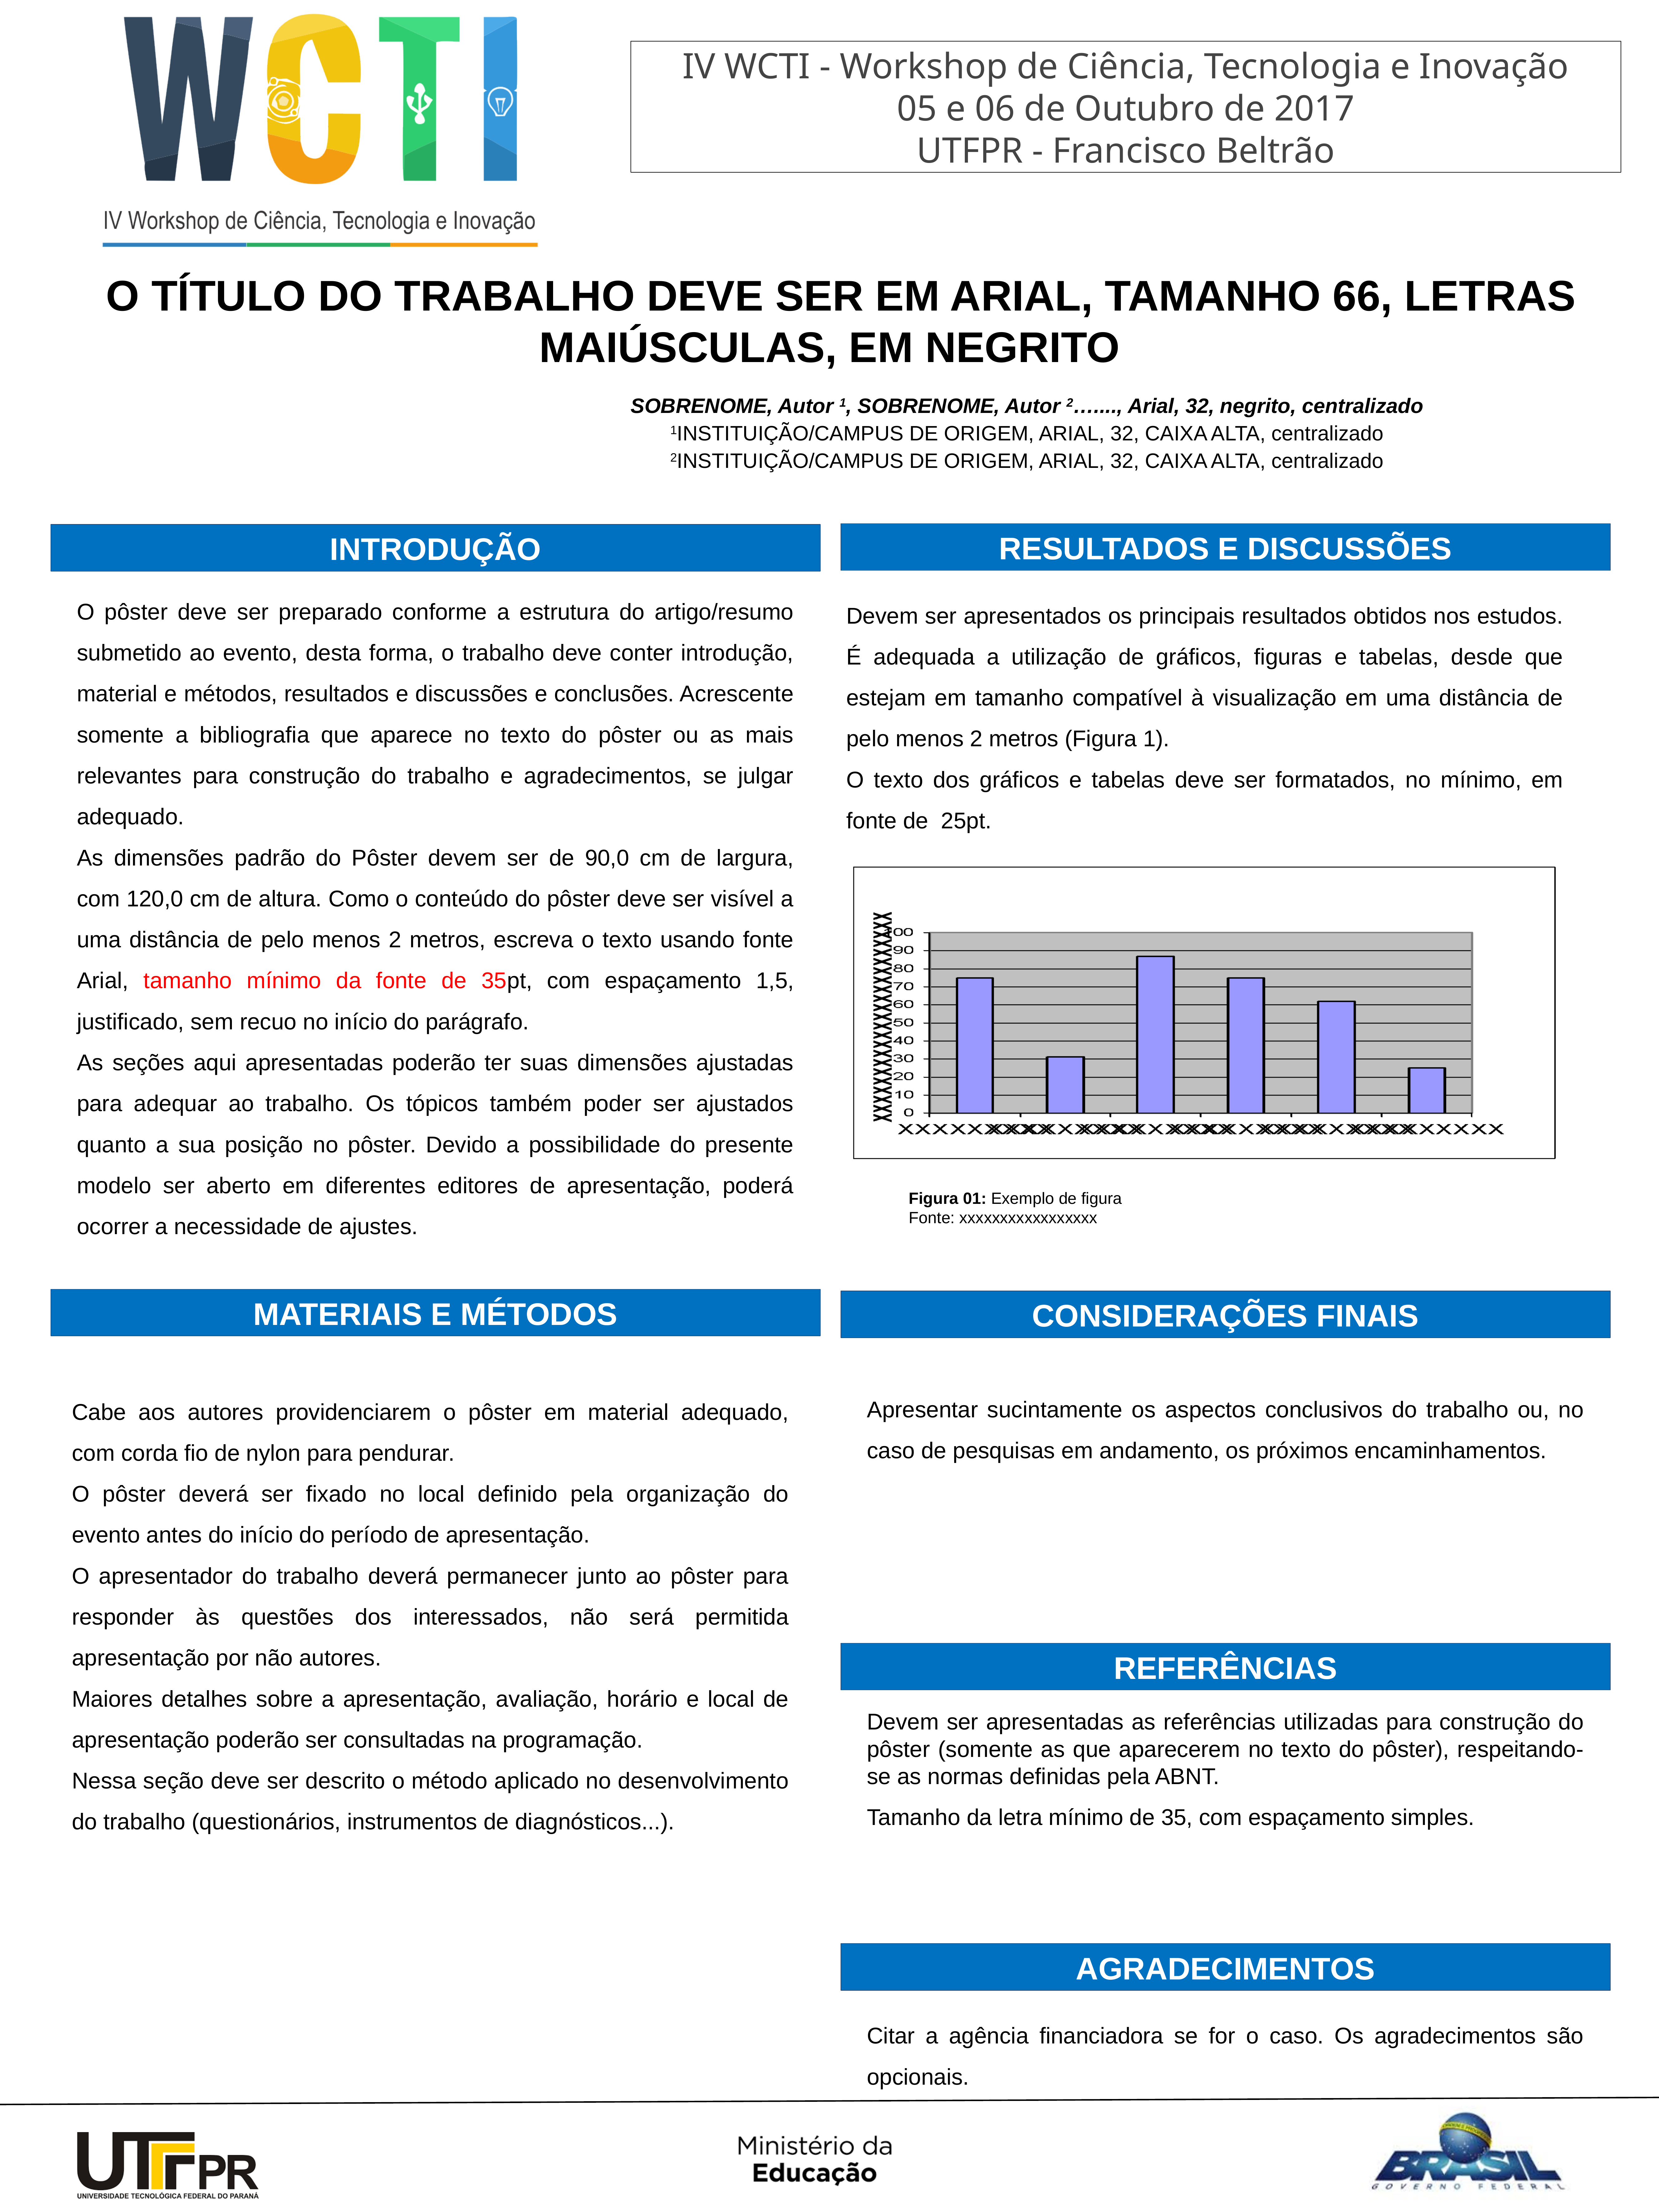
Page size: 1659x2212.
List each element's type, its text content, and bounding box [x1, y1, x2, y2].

picture [850, 865, 1560, 1160]
text_box Apresentar sucintamente os aspectos conclusivos do trabalho ou, no caso de pesquisas em andamento, os próximos encaminhamentos. [841, 1368, 1611, 1487]
text_box IV WCTI - Workshop de Ciência, Tecnologia e Inovação 05 e 06 de Outubro de 2017 UTFPR - Francisco Beltrão [631, 41, 1621, 172]
text_box O TÍTULO DO TRABALHO DEVE SER EM ARIAL, TAMANHO 66, LETRAS MAIÚSCULAS, EM NEGRITO [51, 265, 1621, 407]
picture [710, 2112, 920, 2210]
text_box CONSIDERAÇÕES FINAIS [841, 1291, 1611, 1338]
text_box REFERÊNCIAS [841, 1643, 1611, 1690]
text_box SOBRENOME, Autor 1, SOBRENOME, Autor 2…...., Arial, 32, negrito, centralizado 1INSTITUIÇÃO/CAMPUS DE ORIGEM, ARIAL, 32, CAIXA ALTA, centralizado 2INSTITUIÇÃO/CAMPUS DE ORIGEM, ARIAL, 32, CAIXA ALTA, centralizado [434, 386, 1621, 484]
text_box Figura 01: Exemplo de figura Fonte: xxxxxxxxxxxxxxxxx [904, 1184, 1615, 1231]
text_box Citar a agência financiadora se for o caso. Os agradecimentos são opcionais. [841, 1994, 1611, 2078]
picture [102, 14, 538, 247]
text_box Devem ser apresentadas as referências utilizadas para construção do pôster (somente as que aparecerem no texto do pôster), respeitando-se as normas definidas pela ABNT. Tamanho da letra mínimo de 35, com espaçamento simples. [841, 1694, 1611, 1914]
text_box O pôster deve ser preparado conforme a estrutura do artigo/resumo submetido ao evento, desta forma, o trabalho deve conter introdução, material e métodos, resultados e discussões e conclusões. Acrescente somente a bibliografia que aparece no texto do pôster ou as mais relevantes para construção do trabalho e agradecimentos, se julgar adequado. As dimensões padrão do Pôster devem ser de 90,0 cm de largura, com 120,0 cm de altura. Como o conteúdo do pôster deve ser visível a uma distância de pelo menos 2 metros, escreva o texto usando fonte Arial, tamanho mínimo da fonte de 35pt, com espaçamento 1,5, justificado, sem recuo no início do parágrafo. As seções aqui apresentadas poderão ter suas dimensões ajustadas para adequar ao trabalho. Os tópicos também poder ser ajustados quanto a sua posição no pôster. Devido a possibilidade do presente modelo ser aberto em diferentes editores de apresentação, poderá ocorrer a necessidade de ajustes. [51, 571, 820, 1285]
text_box AGRADECIMENTOS [841, 1944, 1611, 1990]
text_box INTRODUÇÃO [51, 524, 820, 571]
text_box Cabe aos autores providenciarem o pôster em material adequado, com corda fio de nylon para pendurar. O pôster deverá ser fixado no local definido pela organização do evento antes do início do período de apresentação. O apresentador do trabalho deverá permanecer junto ao pôster para responder às questões dos interessados, não será permitida apresentação por não autores. Maiores detalhes sobre a apresentação, avaliação, horário e local de apresentação poderão ser consultadas na programação. Nessa seção deve ser descrito o método aplicado no desenvolvimento do trabalho (questionários, instrumentos de diagnósticos...). [46, 1370, 815, 1990]
text_box RESULTADOS E DISCUSSÕES [841, 523, 1611, 571]
picture [77, 2132, 259, 2199]
picture [1346, 2102, 1582, 2200]
text_box MATERIAIS E MÉTODOS [51, 1289, 820, 1336]
text_box Devem ser apresentados os principais resultados obtidos nos estudos. É adequada a utilização de gráficos, figuras e tabelas, desde que estejam em tamanho compatível à visualização em uma distância de pelo menos 2 metros (Figura 1). O texto dos gráficos e tabelas deve ser formatados, no mínimo, em fonte de 25pt. [820, 574, 1590, 849]
